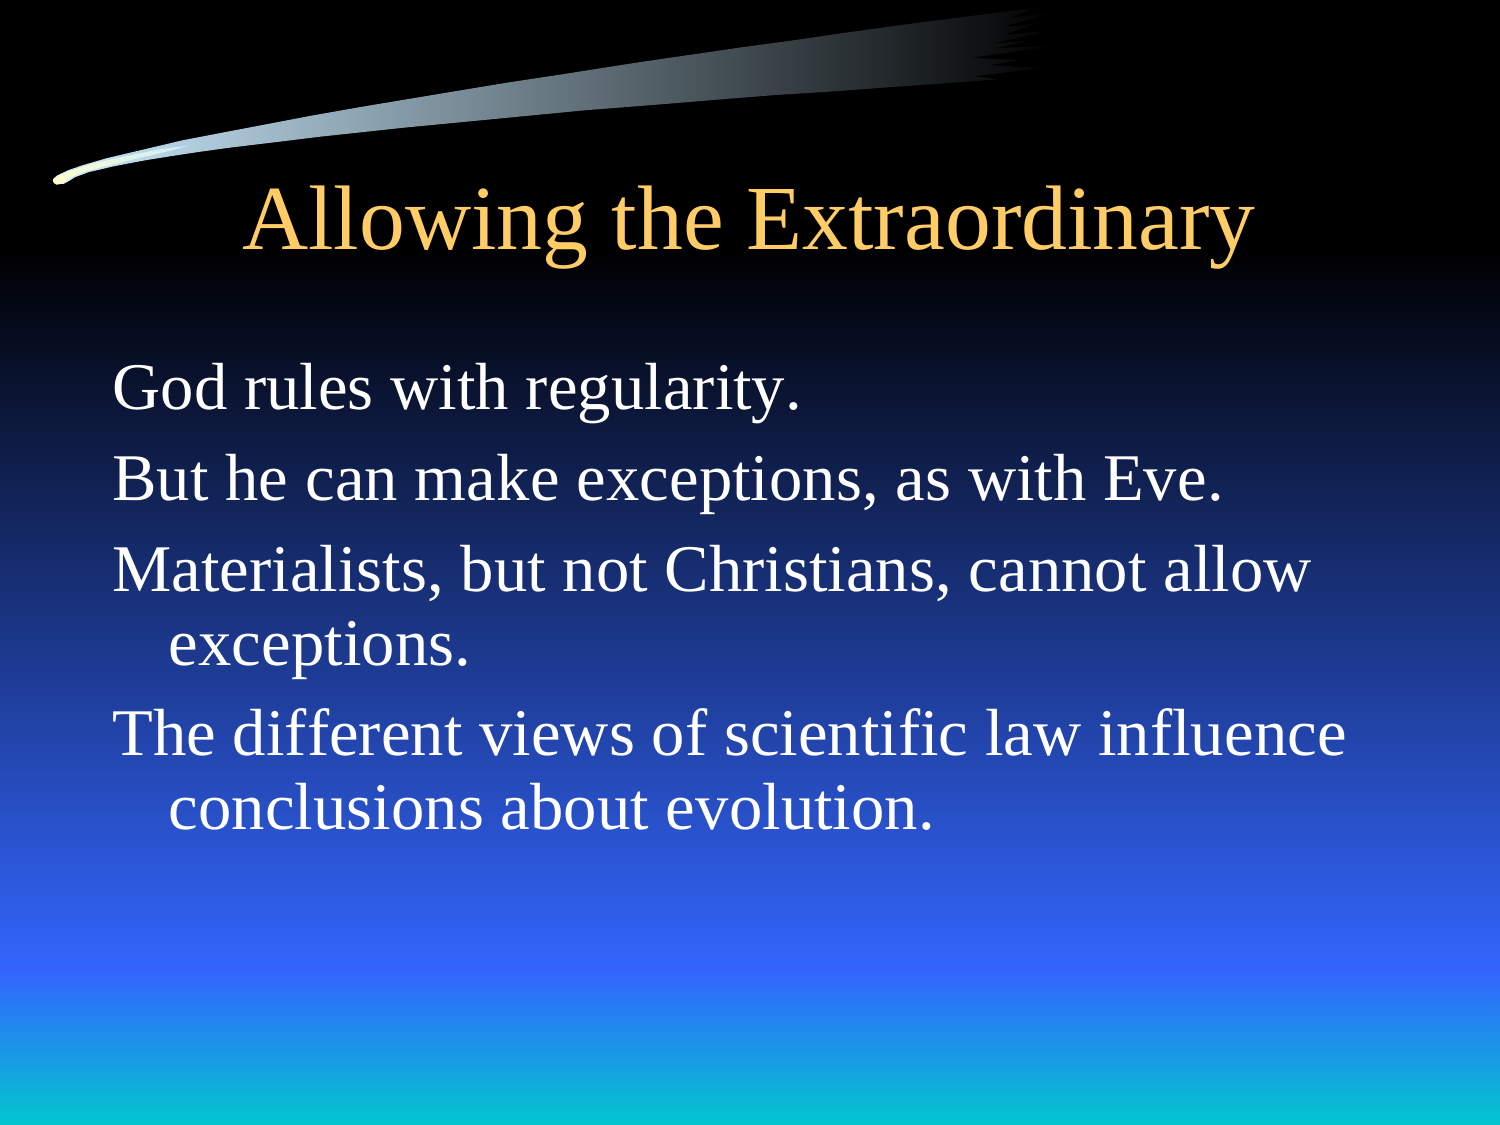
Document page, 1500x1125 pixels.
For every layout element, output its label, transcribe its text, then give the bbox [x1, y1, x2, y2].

list God rules with regularity. But he can make exceptions, as with Eve. Materialists, but not Christians, cannot allow exceptions. The different views of scientific law influence conclusions about evolution. [112, 350, 1388, 1026]
title Allowing the Extraordinary [112, 124, 1388, 313]
